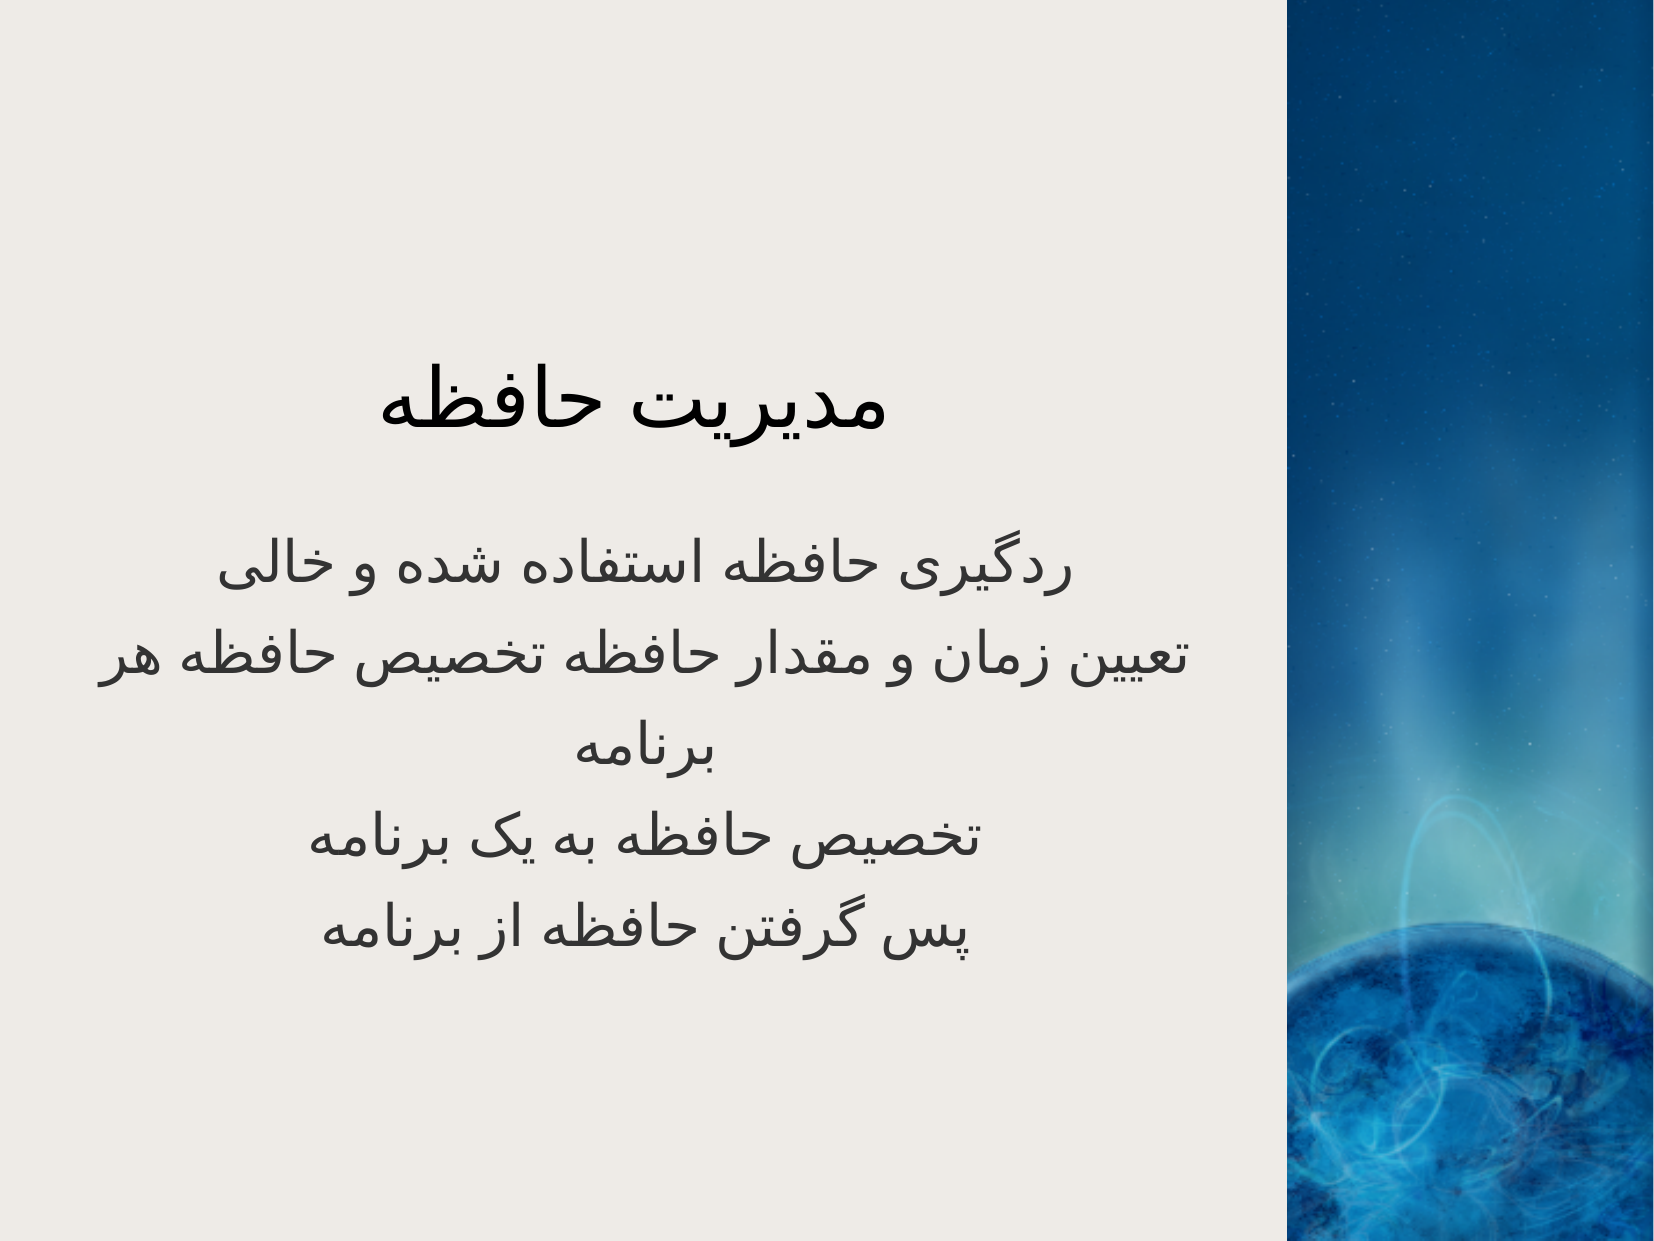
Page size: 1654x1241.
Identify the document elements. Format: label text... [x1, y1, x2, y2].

picture [0, 0, 1654, 1241]
title ردگیری حافظه استفاده شده و خالی تعیین زمان و مقدار حافظه تخصیص حافظه هر برنامه تخصیص حافظه به یک برنامه پس گرفتن حافظه از برنامه [34, 508, 1257, 964]
title مدیریت حافظه [14, 292, 1255, 500]
